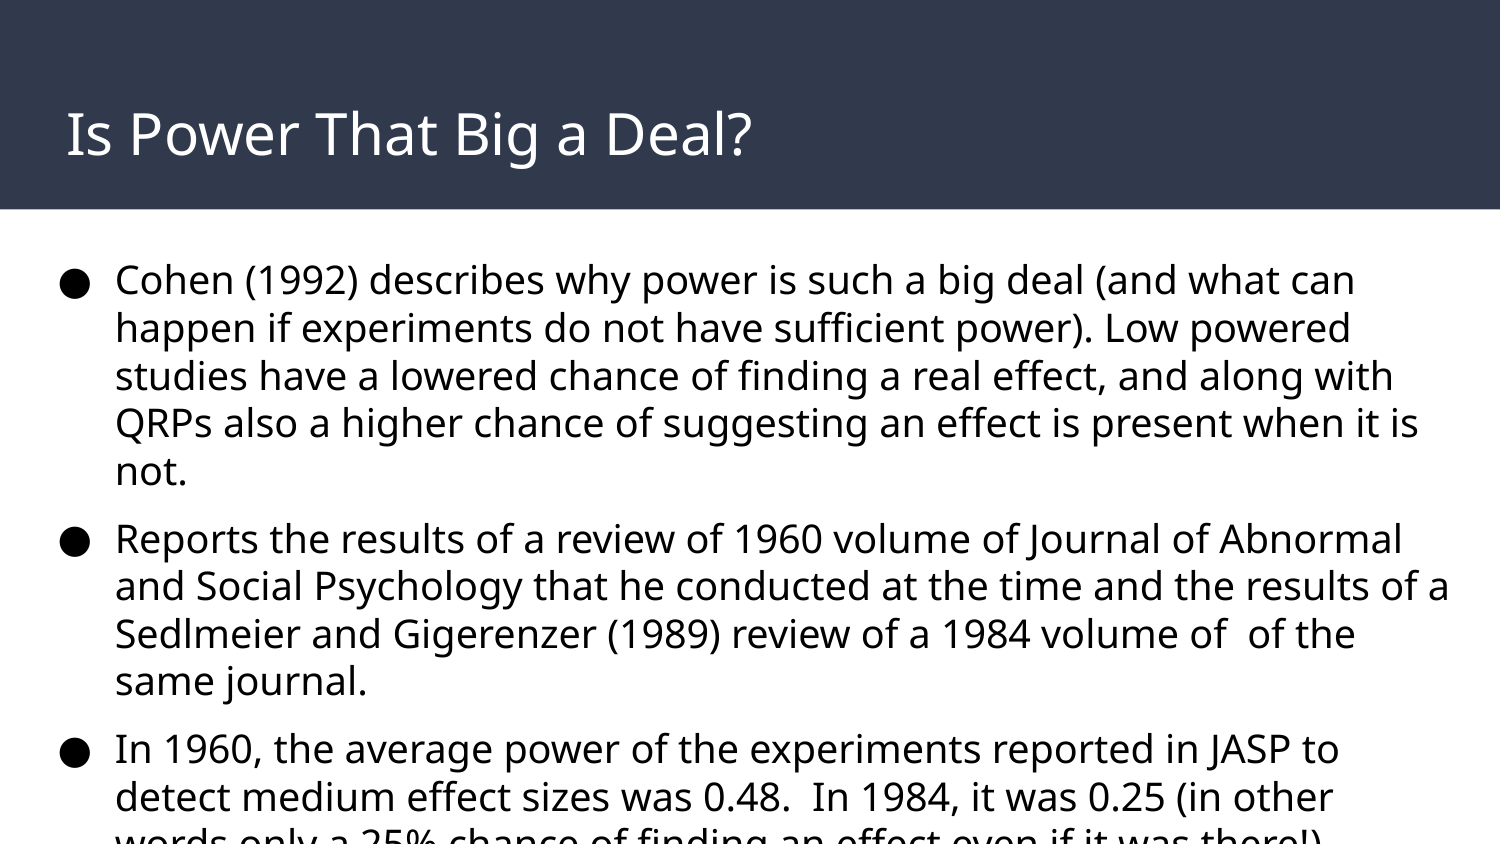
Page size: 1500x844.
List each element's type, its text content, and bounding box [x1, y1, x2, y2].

text_box Cohen (1992) describes why power is such a big deal (and what can happen if experiments do not have sufficient power). Low powered studies have a lowered chance of finding a real effect, and along with QRPs also a higher chance of suggesting an effect is present when it is not. Reports the results of a review of 1960 volume of Journal of Abnormal and Social Psychology that he conducted at the time and the results of a Sedlmeier and Gigerenzer (1989) review of a 1984 volume of of the same journal. In 1960, the average power of the experiments reported in JASP to detect medium effect sizes was 0.48. In 1984, it was 0.25 (in other words only a 25% chance of finding an effect even if it was there!) [24, 240, 1473, 820]
title Is Power That Big a Deal? [51, 82, 1449, 185]
